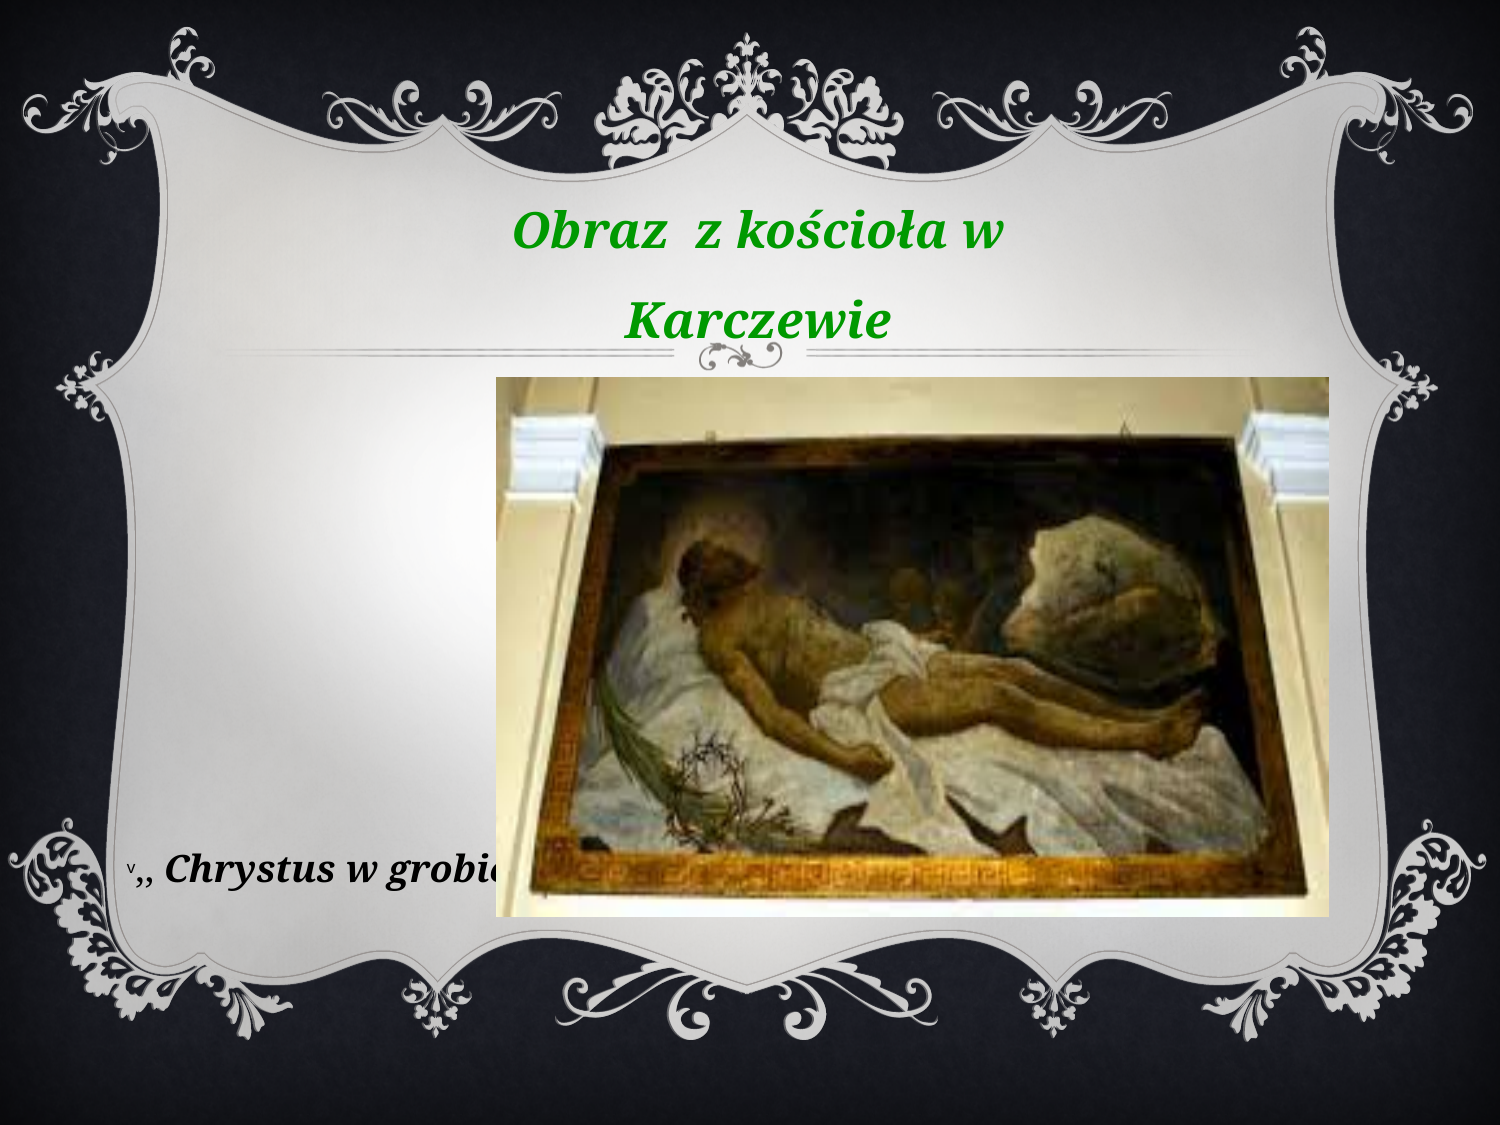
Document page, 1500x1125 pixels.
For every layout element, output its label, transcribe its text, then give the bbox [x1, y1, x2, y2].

list ,, Chrystus w grobie” [112, 814, 597, 1125]
picture [0, 0, 1500, 1125]
title Obraz z kościoła w Karczewie [371, 160, 1145, 287]
